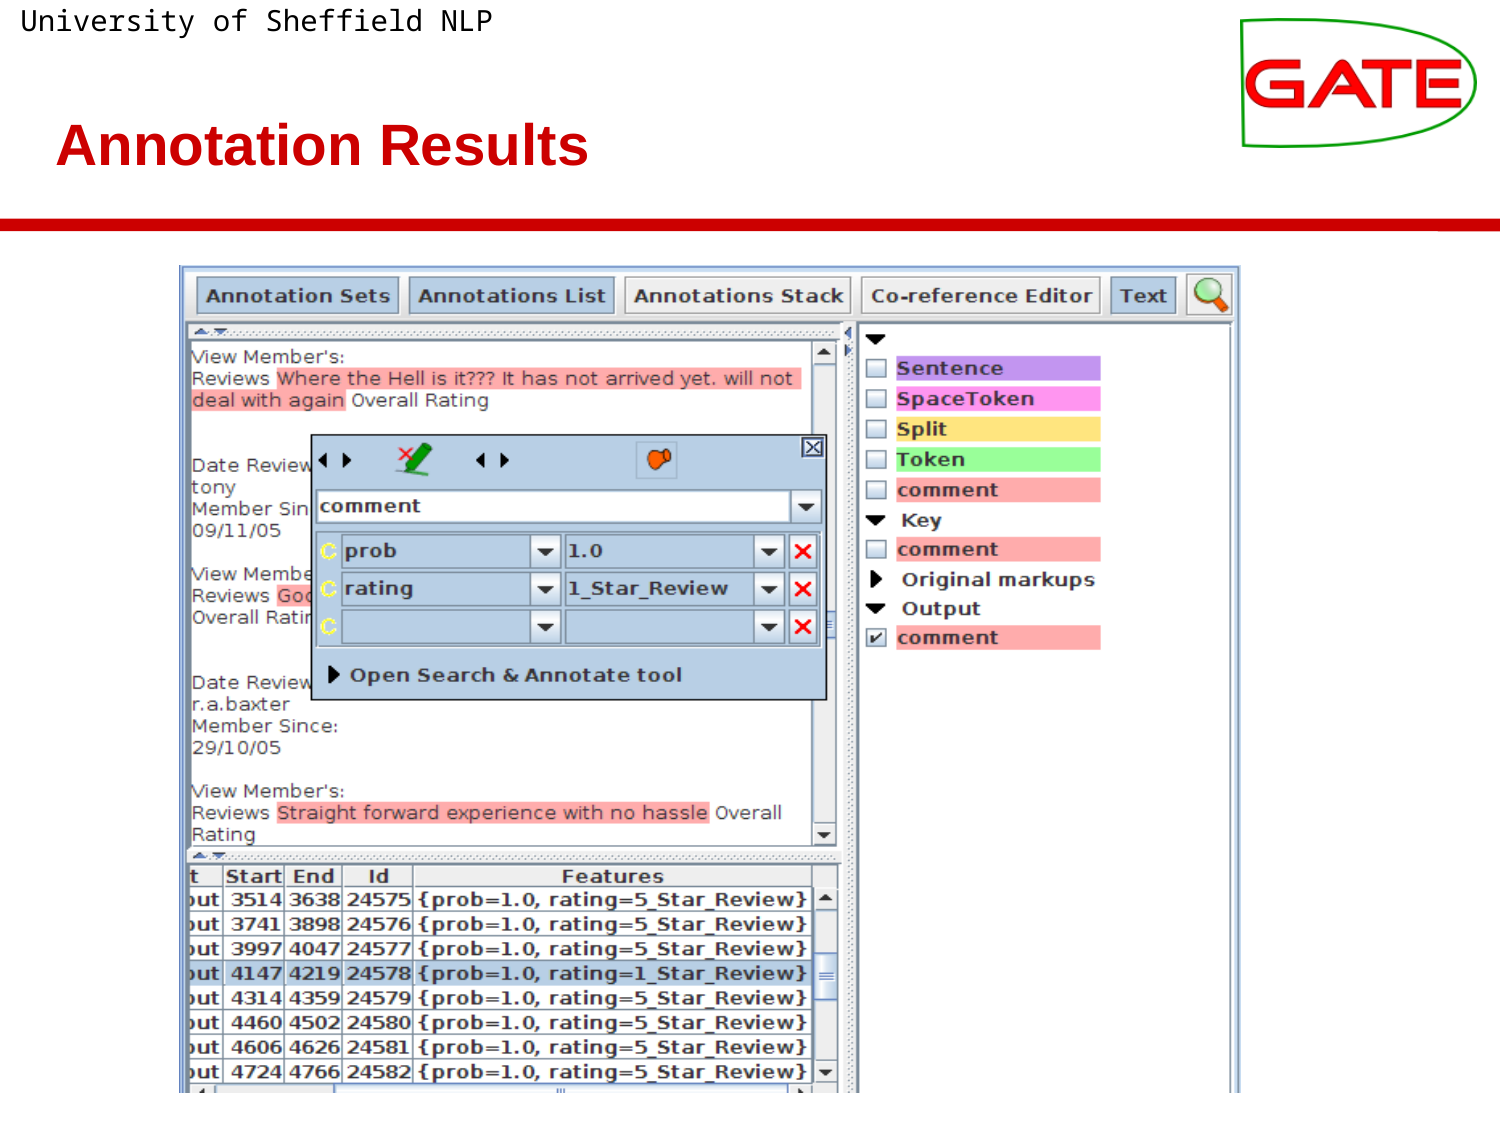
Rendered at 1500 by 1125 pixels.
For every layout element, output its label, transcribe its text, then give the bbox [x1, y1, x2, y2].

title Annotation Results [41, 37, 1391, 254]
picture [1240, 18, 1477, 148]
picture [179, 265, 1241, 1093]
